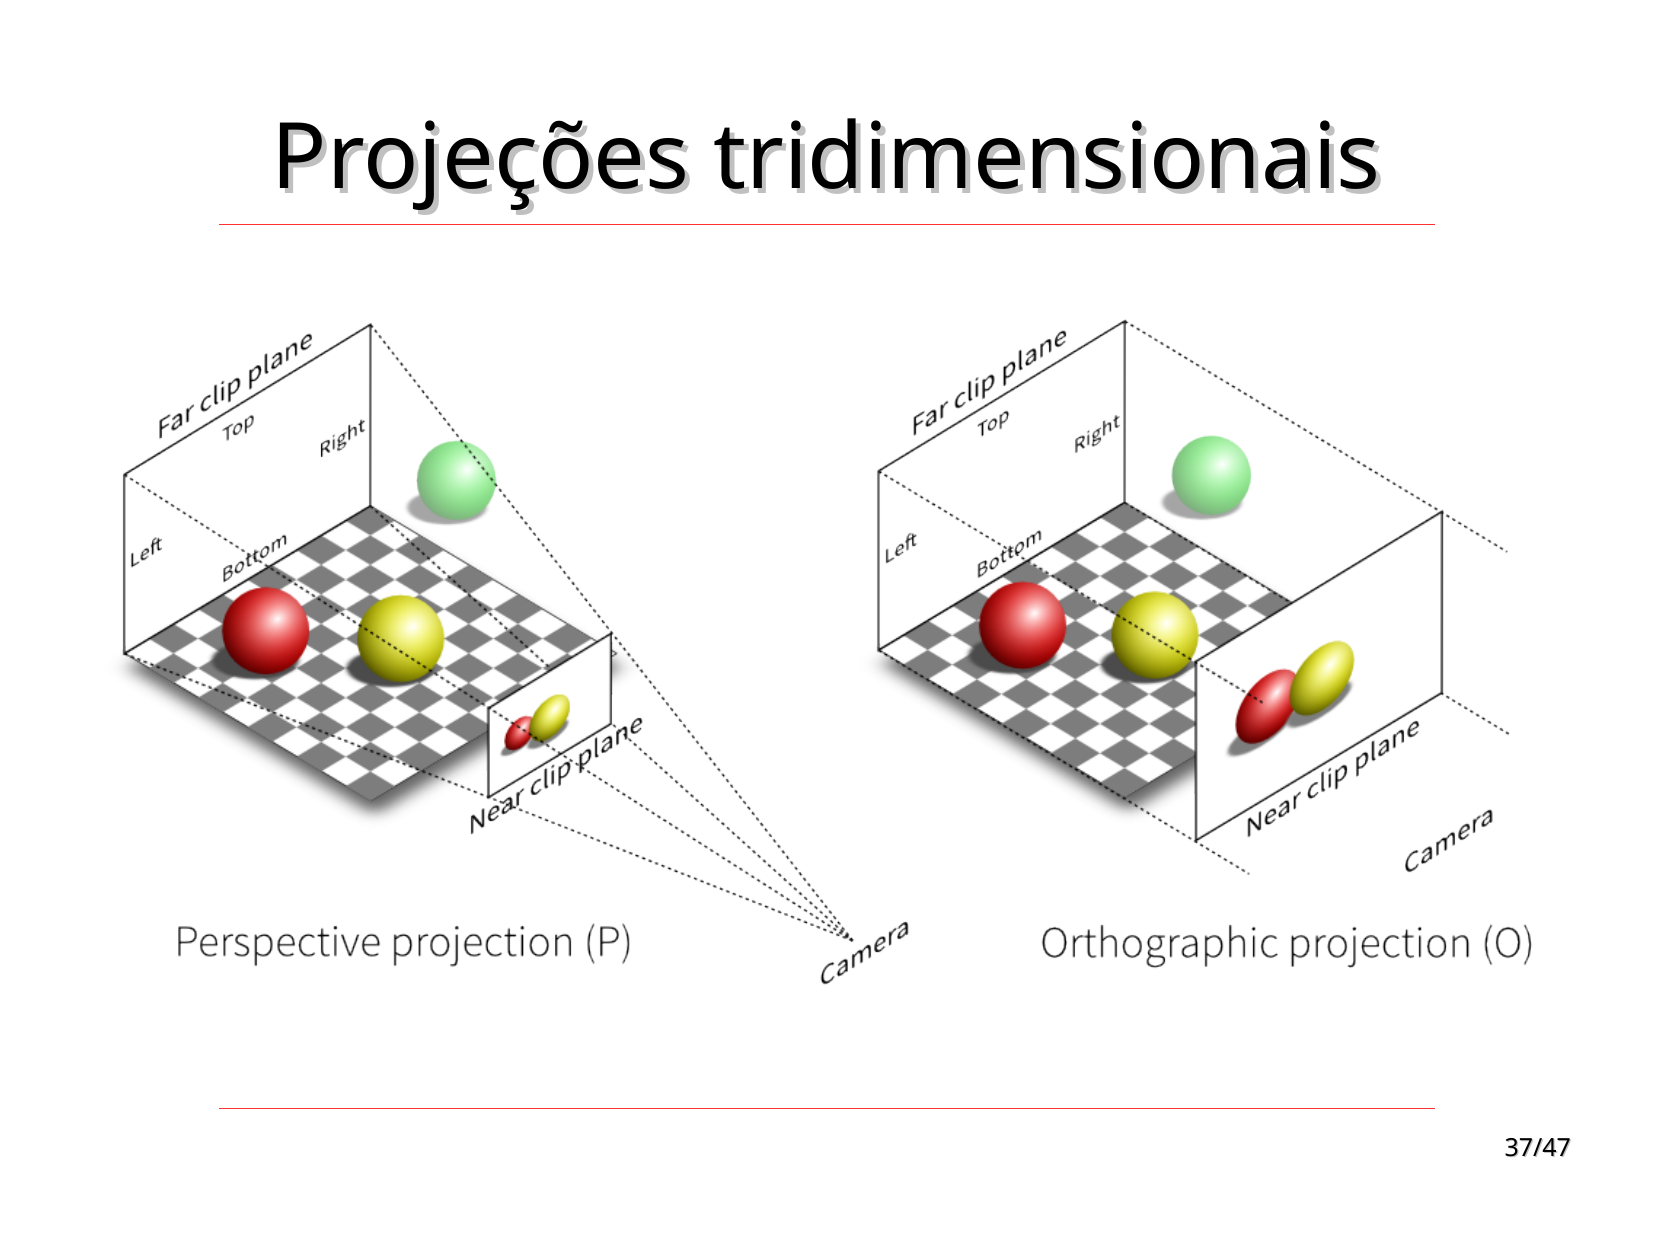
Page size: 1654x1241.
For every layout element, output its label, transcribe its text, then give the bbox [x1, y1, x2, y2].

title Projeções tridimensionais [82, 49, 1571, 257]
picture [91, 303, 1547, 1005]
